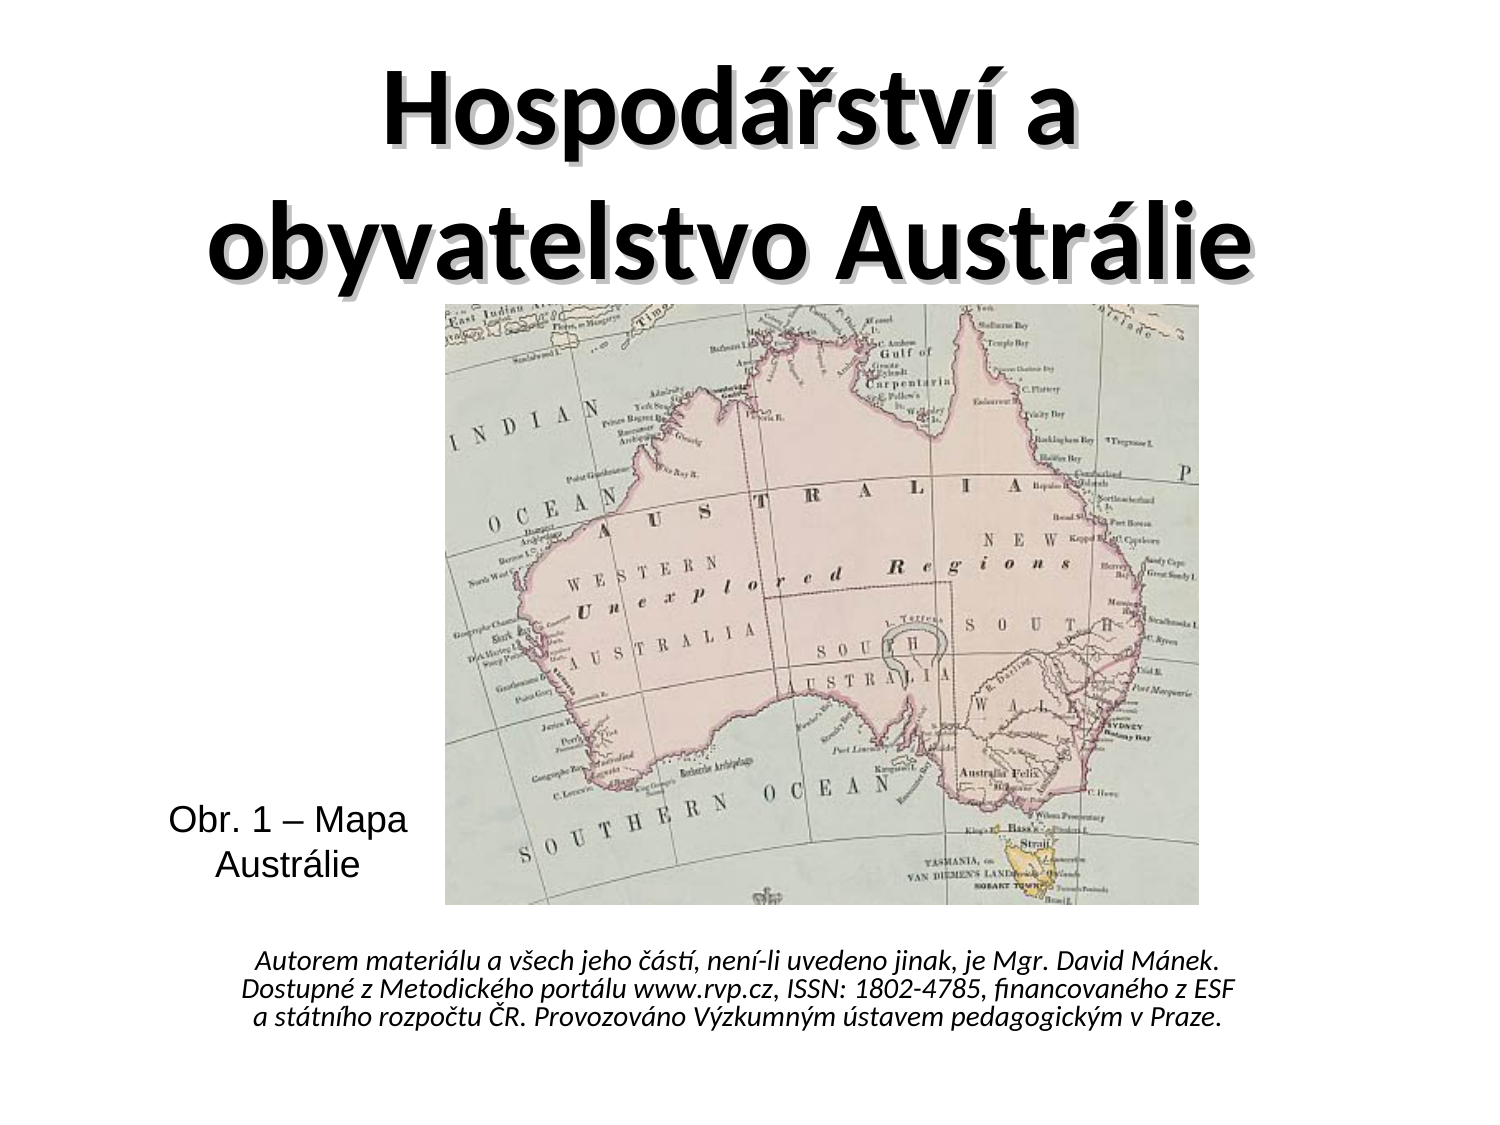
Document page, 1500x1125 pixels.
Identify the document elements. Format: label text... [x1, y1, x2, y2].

text_box Obr. 1 – Mapa Austrálie [135, 786, 441, 893]
text_box Autorem materiálu a všech jeho částí, není-li uvedeno jinak, je Mgr. David Mánek. Dostupné z Metodického portálu www.rvp.cz, ISSN: 1802-4785, financovaného z ESF a státního rozpočtu ČR. Provozováno Výzkumným ústavem pedagogickým v Praze. [218, 940, 1258, 1075]
picture [445, 304, 1199, 905]
title Hospodářství a obyvatelstvo Austrálie [93, 24, 1369, 310]
